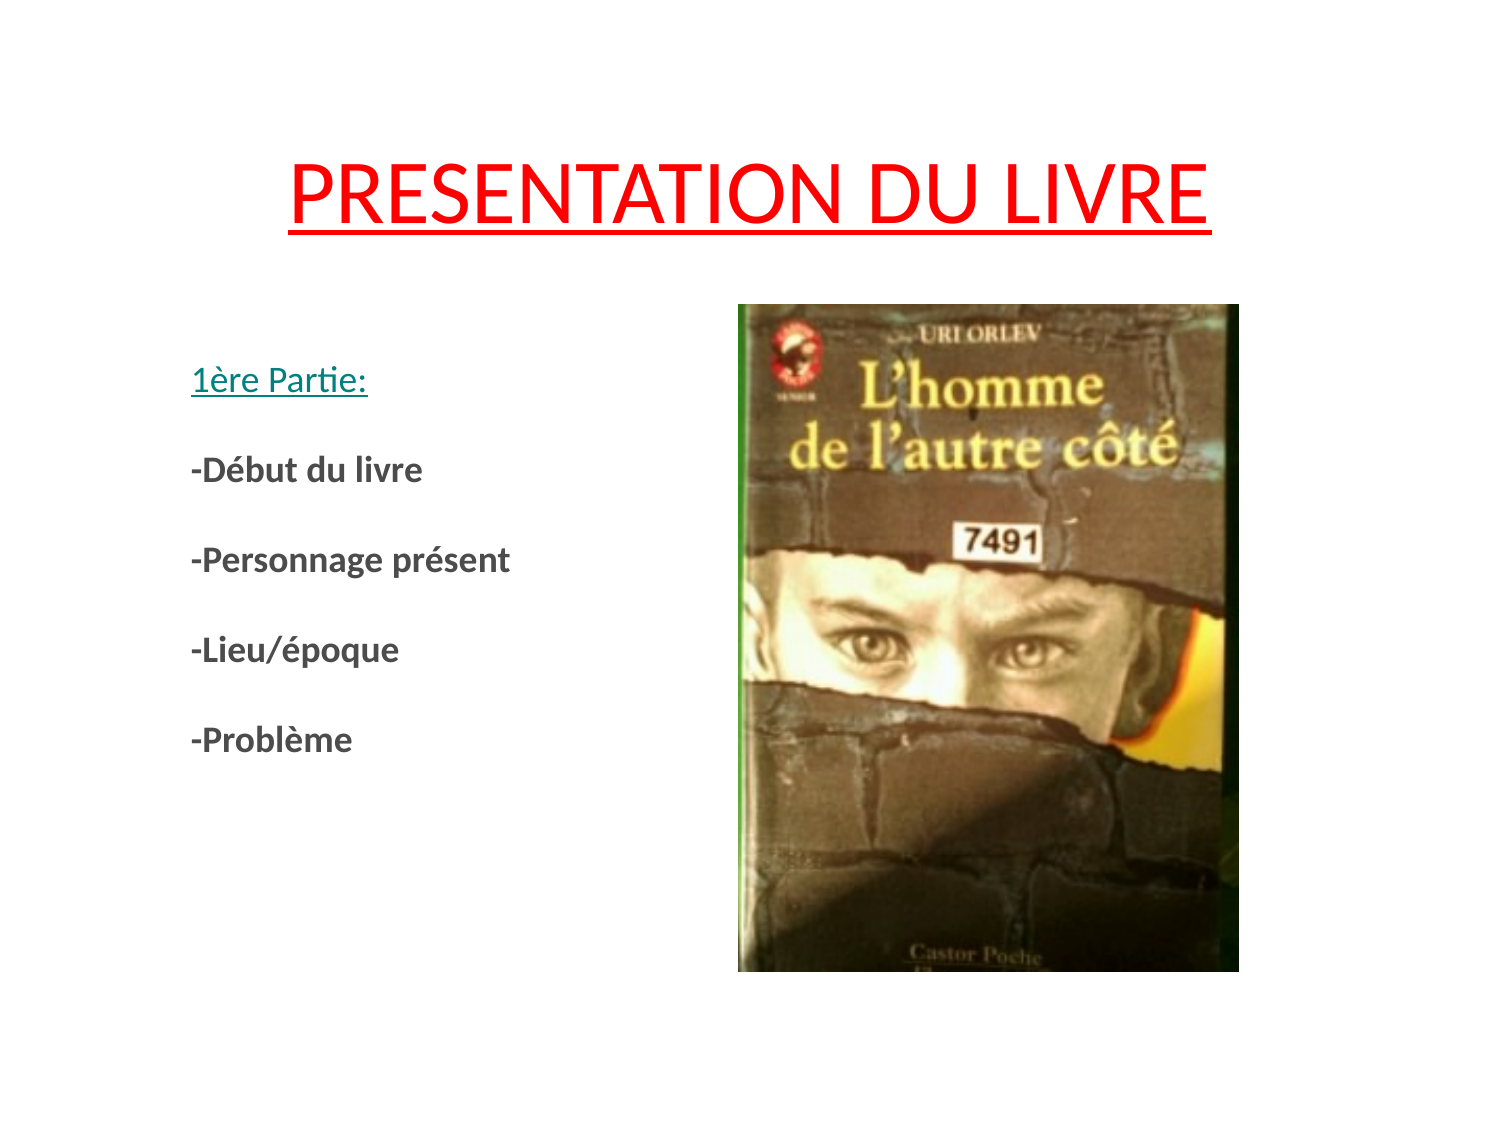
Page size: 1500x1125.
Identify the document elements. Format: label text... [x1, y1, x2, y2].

text_box 1ère Partie: -Début du livre -Personnage présent -Lieu/époque -Problème [175, 339, 680, 768]
title PRESENTATION DU LIVRE [112, 117, 1388, 305]
picture [738, 304, 1239, 972]
